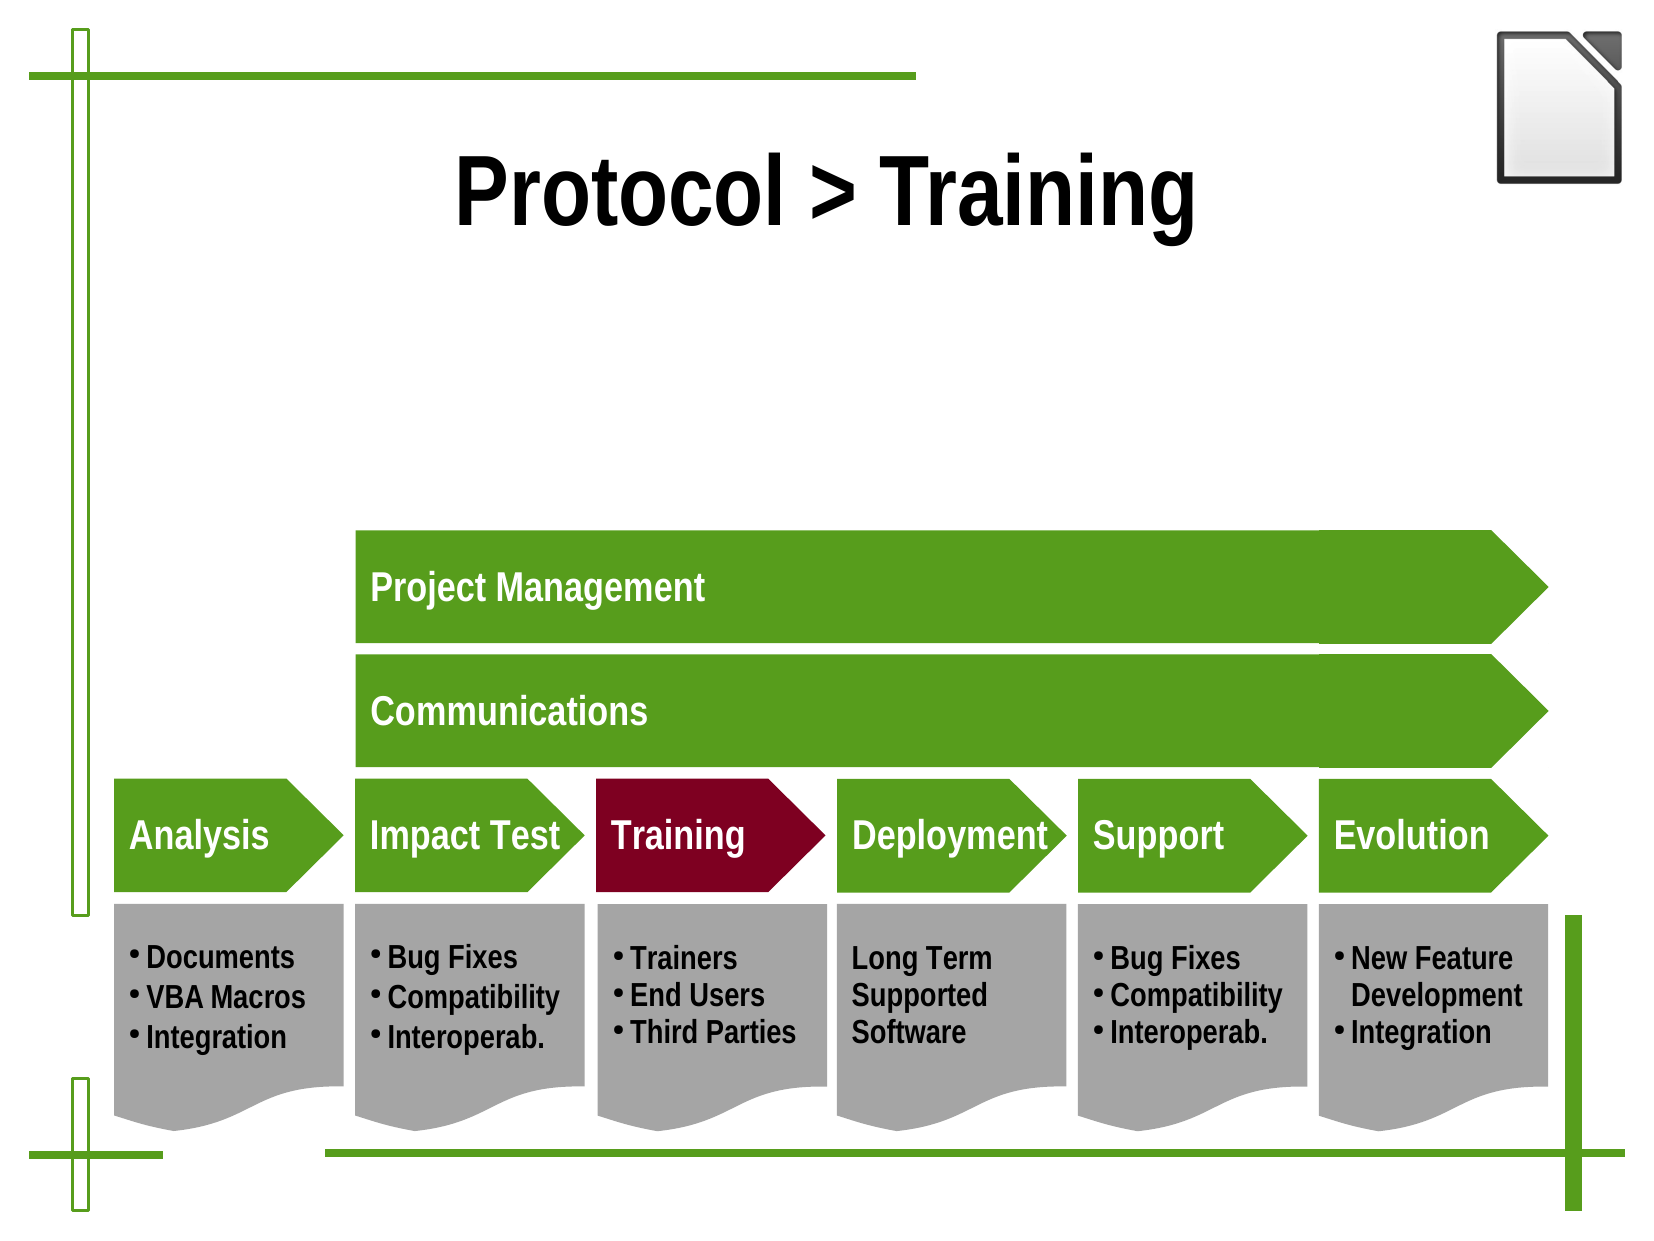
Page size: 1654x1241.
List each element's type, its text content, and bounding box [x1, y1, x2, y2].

text_box Documents VBA Macros Integration [114, 903, 344, 1132]
text_box Training [596, 778, 826, 893]
text_box Trainers End Users Third Parties [597, 904, 828, 1132]
text_box Deployment [837, 778, 1067, 893]
title Protocol > Training [118, 118, 1536, 260]
text_box Analysis [114, 778, 344, 893]
text_box Support [1078, 778, 1308, 893]
text_box Communications [355, 654, 1549, 768]
text_box Bug Fixes Compatibility Interoperab. [355, 903, 585, 1132]
text_box Project Management [355, 530, 1549, 644]
text_box Impact Test [355, 778, 585, 893]
text_box Evolution [1318, 778, 1549, 893]
picture [1494, 29, 1624, 186]
text_box Long Term Supported Software [836, 903, 1067, 1132]
text_box Bug Fixes Compatibility Interoperab. [1077, 904, 1308, 1132]
text_box New Feature Development Integration [1318, 904, 1549, 1132]
